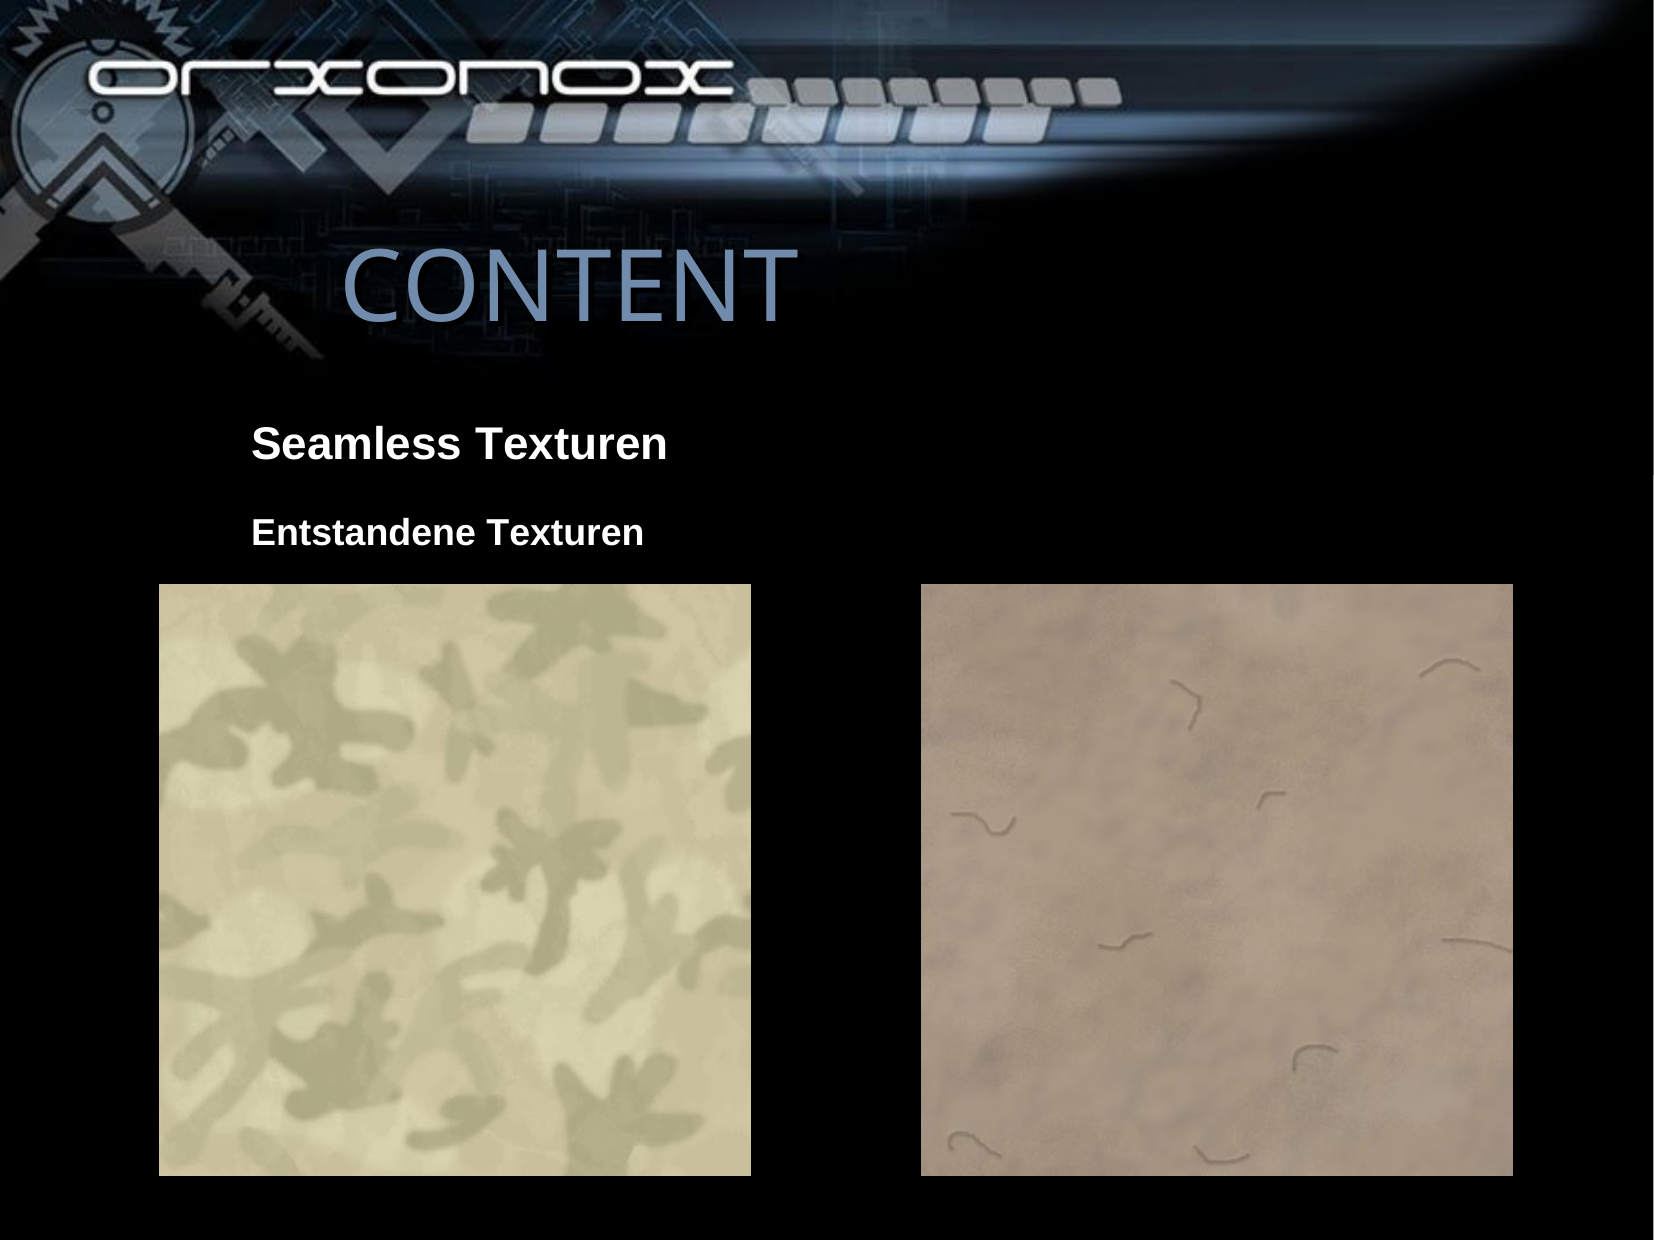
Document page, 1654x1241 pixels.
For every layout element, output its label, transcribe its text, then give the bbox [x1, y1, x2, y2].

picture [0, 0, 1654, 475]
text_box Seamless Texturen Entstandene Texturen [236, 410, 684, 562]
text_box CONTENT [324, 206, 1565, 262]
picture [159, 584, 751, 1176]
picture [921, 584, 1513, 1176]
